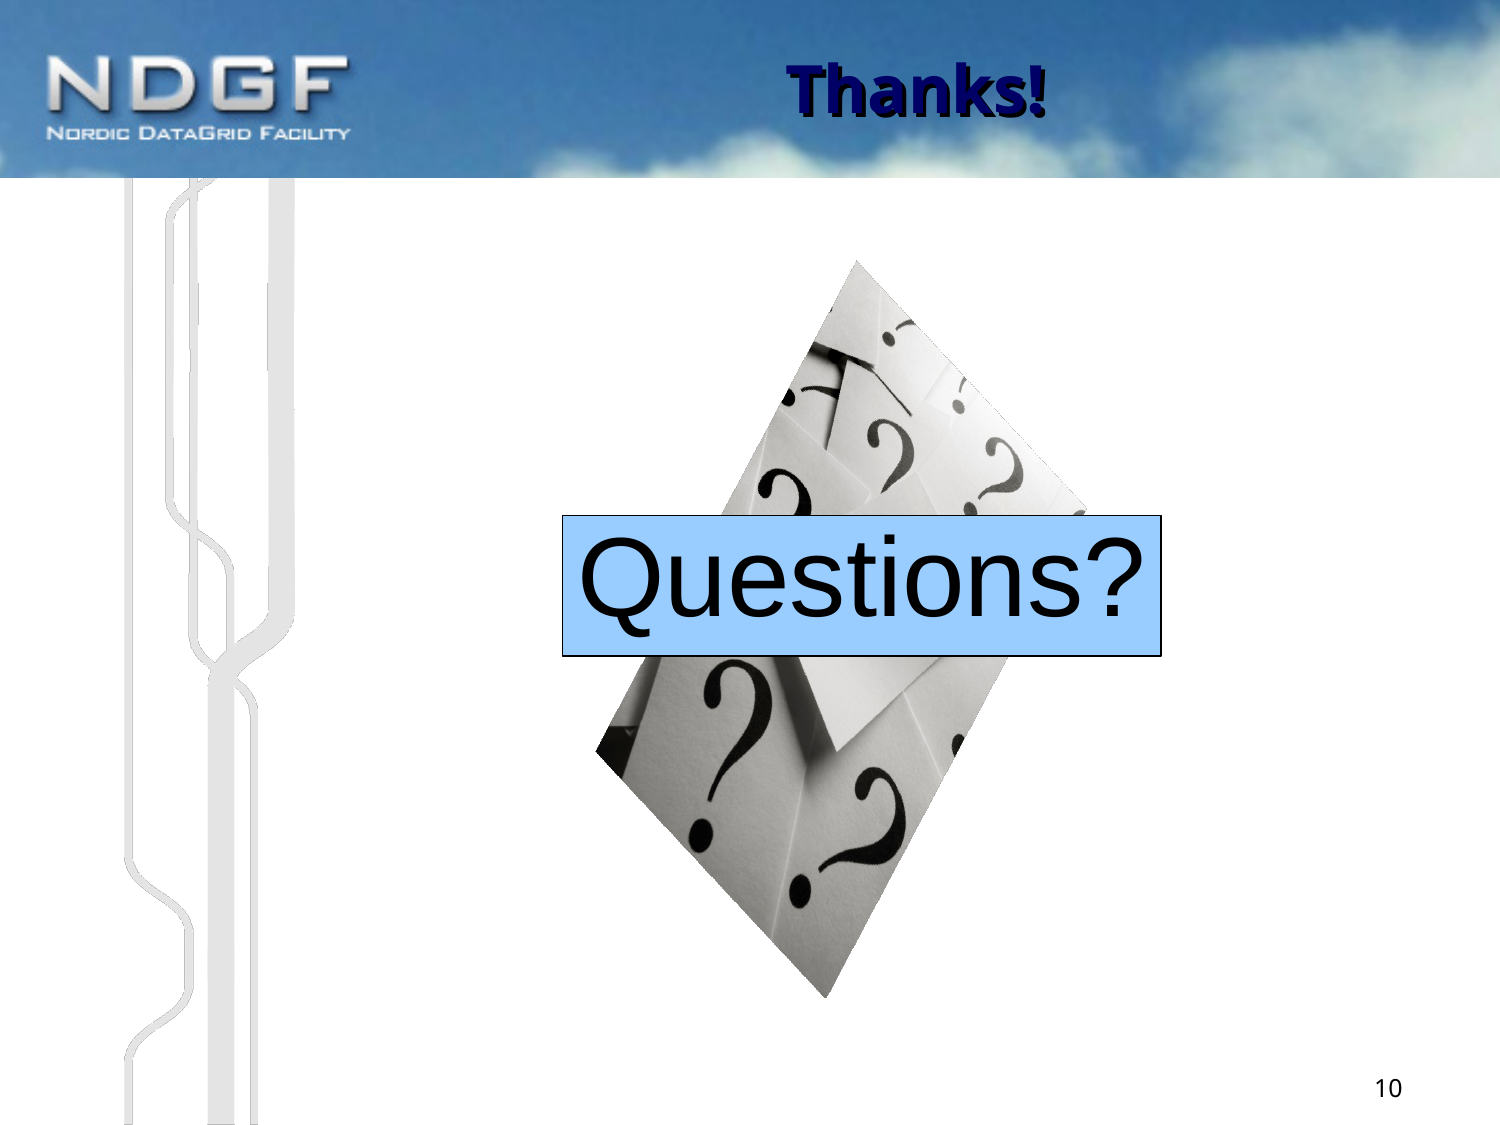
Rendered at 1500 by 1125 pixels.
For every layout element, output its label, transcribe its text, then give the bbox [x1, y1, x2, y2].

title Thanks! [372, 47, 1459, 128]
picture [0, 0, 1500, 1125]
text_box Questions? [562, 515, 1162, 656]
picture [595, 656, 1087, 998]
picture [595, 260, 1087, 515]
